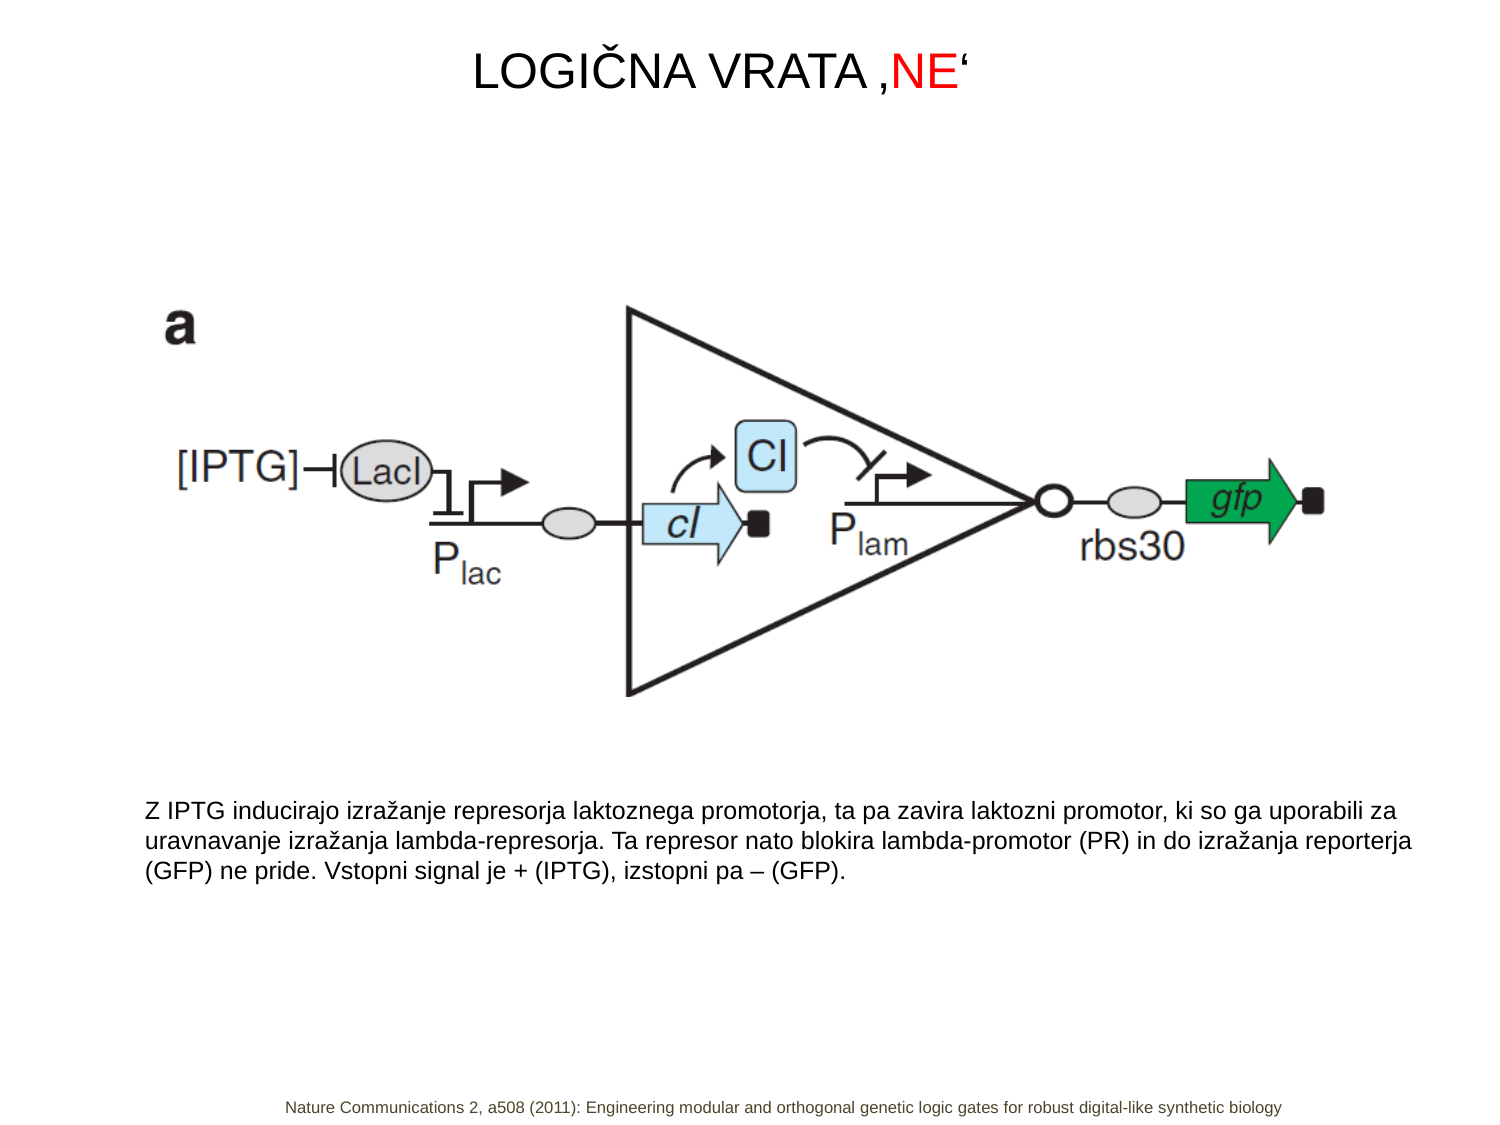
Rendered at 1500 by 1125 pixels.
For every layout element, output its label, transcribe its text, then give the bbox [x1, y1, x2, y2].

text_box Nature Communications 2, a508 (2011): Engineering modular and orthogonal genetic logic gates for robust digital-like synthetic biology [265, 1089, 1341, 1125]
text_box LOGIČNA VRATA ‚NE‘ [457, 30, 986, 106]
picture [133, 278, 1341, 697]
text_box Z IPTG inducirajo izražanje represorja laktoznega promotorja, ta pa zavira laktozni promotor, ki so ga uporabili za uravnavanje izražanja lambda-represorja. Ta represor nato blokira lambda-promotor (PR) in do izražanja reporterja (GFP) ne pride. Vstopni signal je + (IPTG), izstopni pa – (GFP). [130, 786, 1436, 892]
